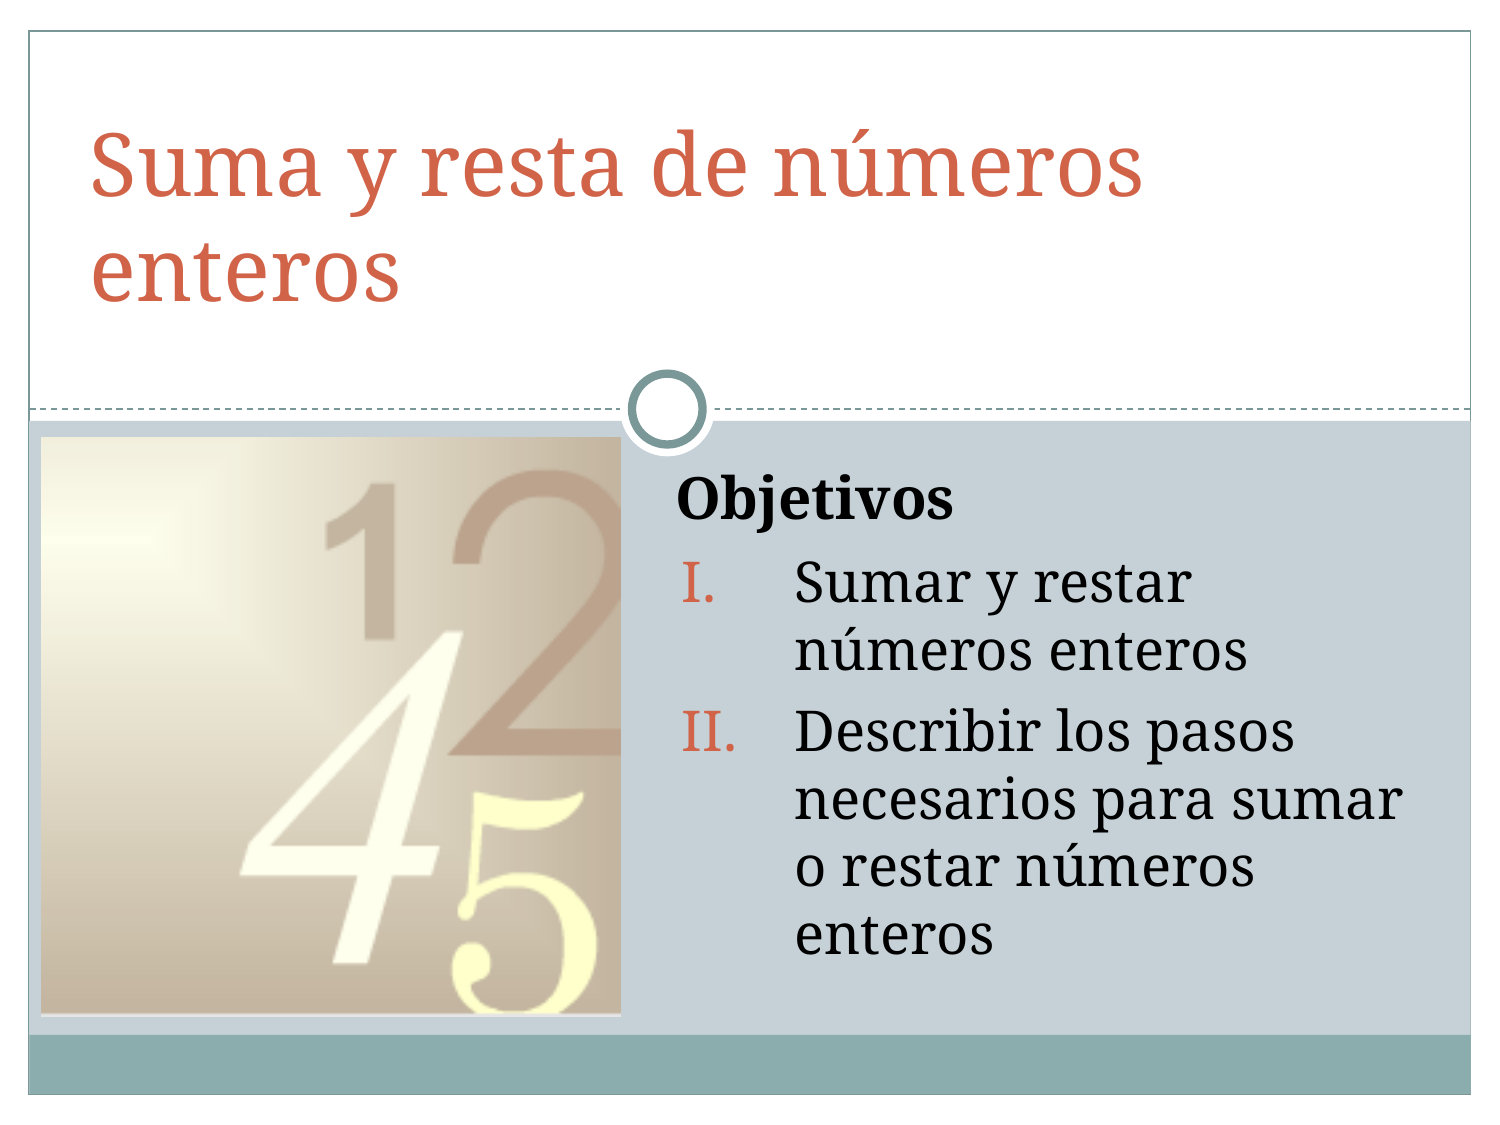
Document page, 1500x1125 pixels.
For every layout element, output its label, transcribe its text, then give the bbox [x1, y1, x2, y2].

title Suma y resta de números enteros [75, 113, 1426, 315]
list Sumar y restar números enteros Describir los pasos necesarios para sumar o restar números enteros [667, 538, 1426, 1005]
